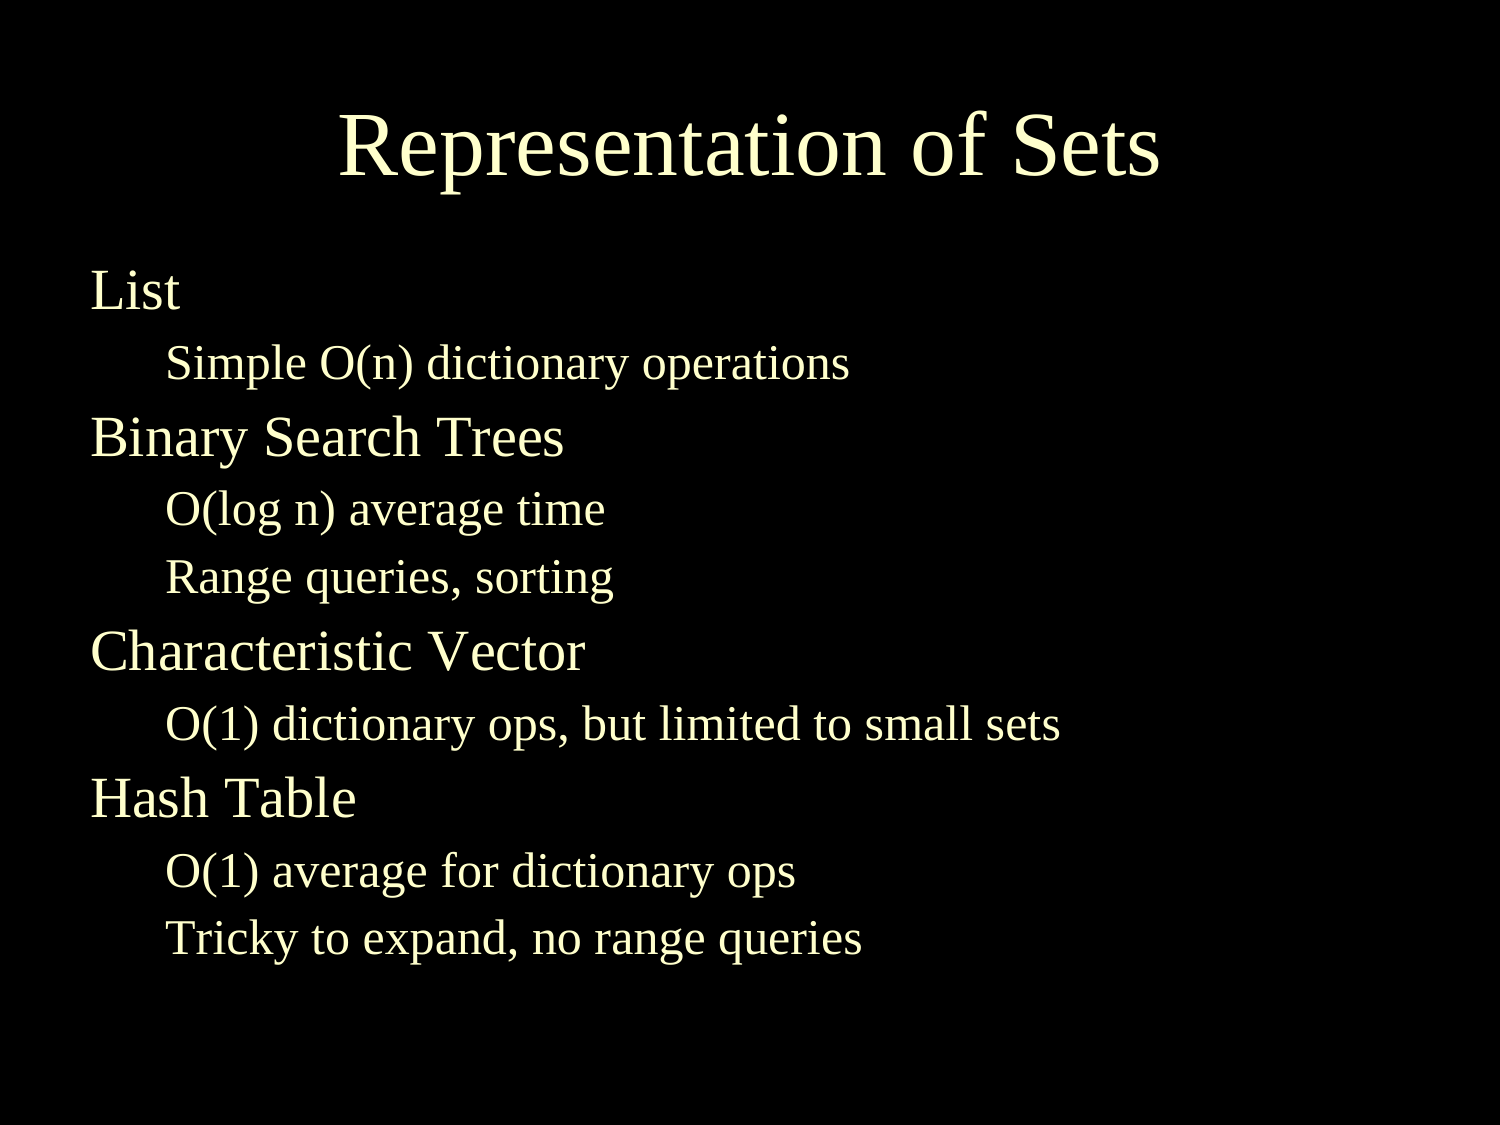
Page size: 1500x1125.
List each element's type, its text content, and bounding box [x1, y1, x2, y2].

title Representation of Sets [22, 50, 1480, 240]
list List Simple O(n) dictionary operations Binary Search Trees O(log n) average time Range queries, sorting Characteristic Vector O(1) dictionary ops, but limited to small sets Hash Table O(1) average for dictionary ops Tricky to expand, no range queries [75, 249, 1482, 1026]
